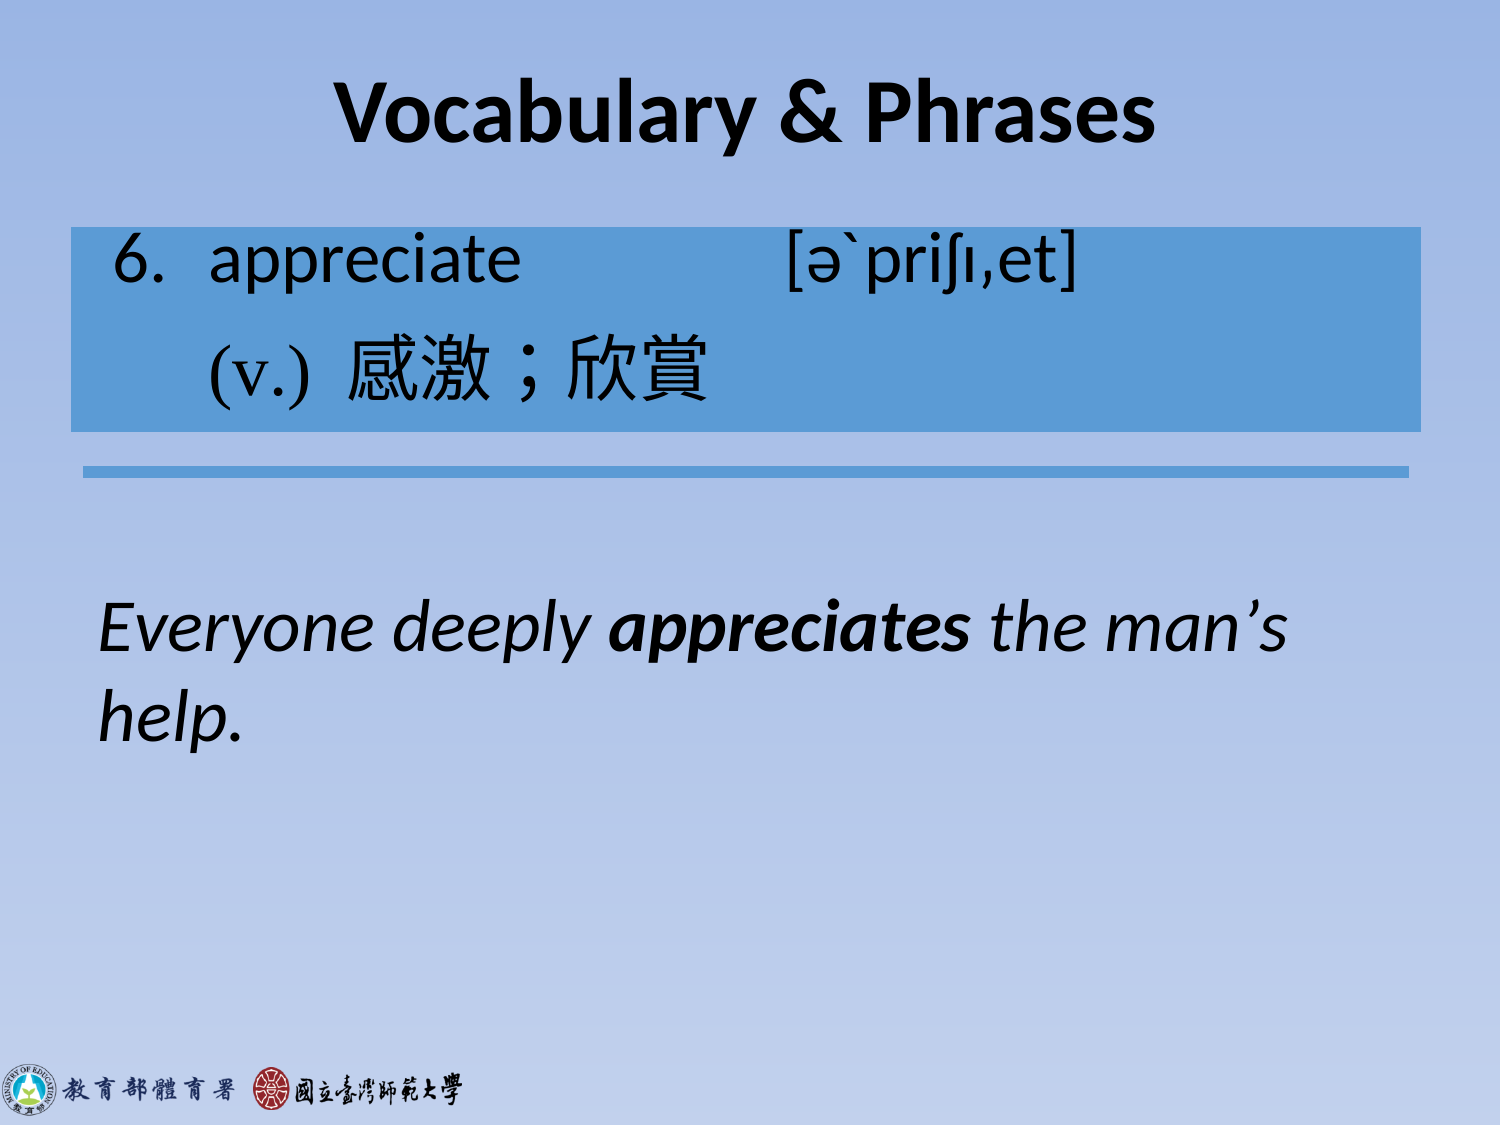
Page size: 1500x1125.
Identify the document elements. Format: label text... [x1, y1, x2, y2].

text_box [83, 466, 1409, 478]
table_header 6. [71, 227, 209, 311]
table_cell (v.) 感激；欣賞 [209, 311, 1421, 432]
table_cell [71, 311, 209, 432]
table_header [əˋpriʃɪ͵et] [784, 227, 1421, 311]
title Vocabulary & Phrases [70, 11, 1421, 200]
table_header appreciate [209, 227, 784, 311]
text_box Everyone deeply appreciates the man’s help. [82, 568, 1433, 766]
